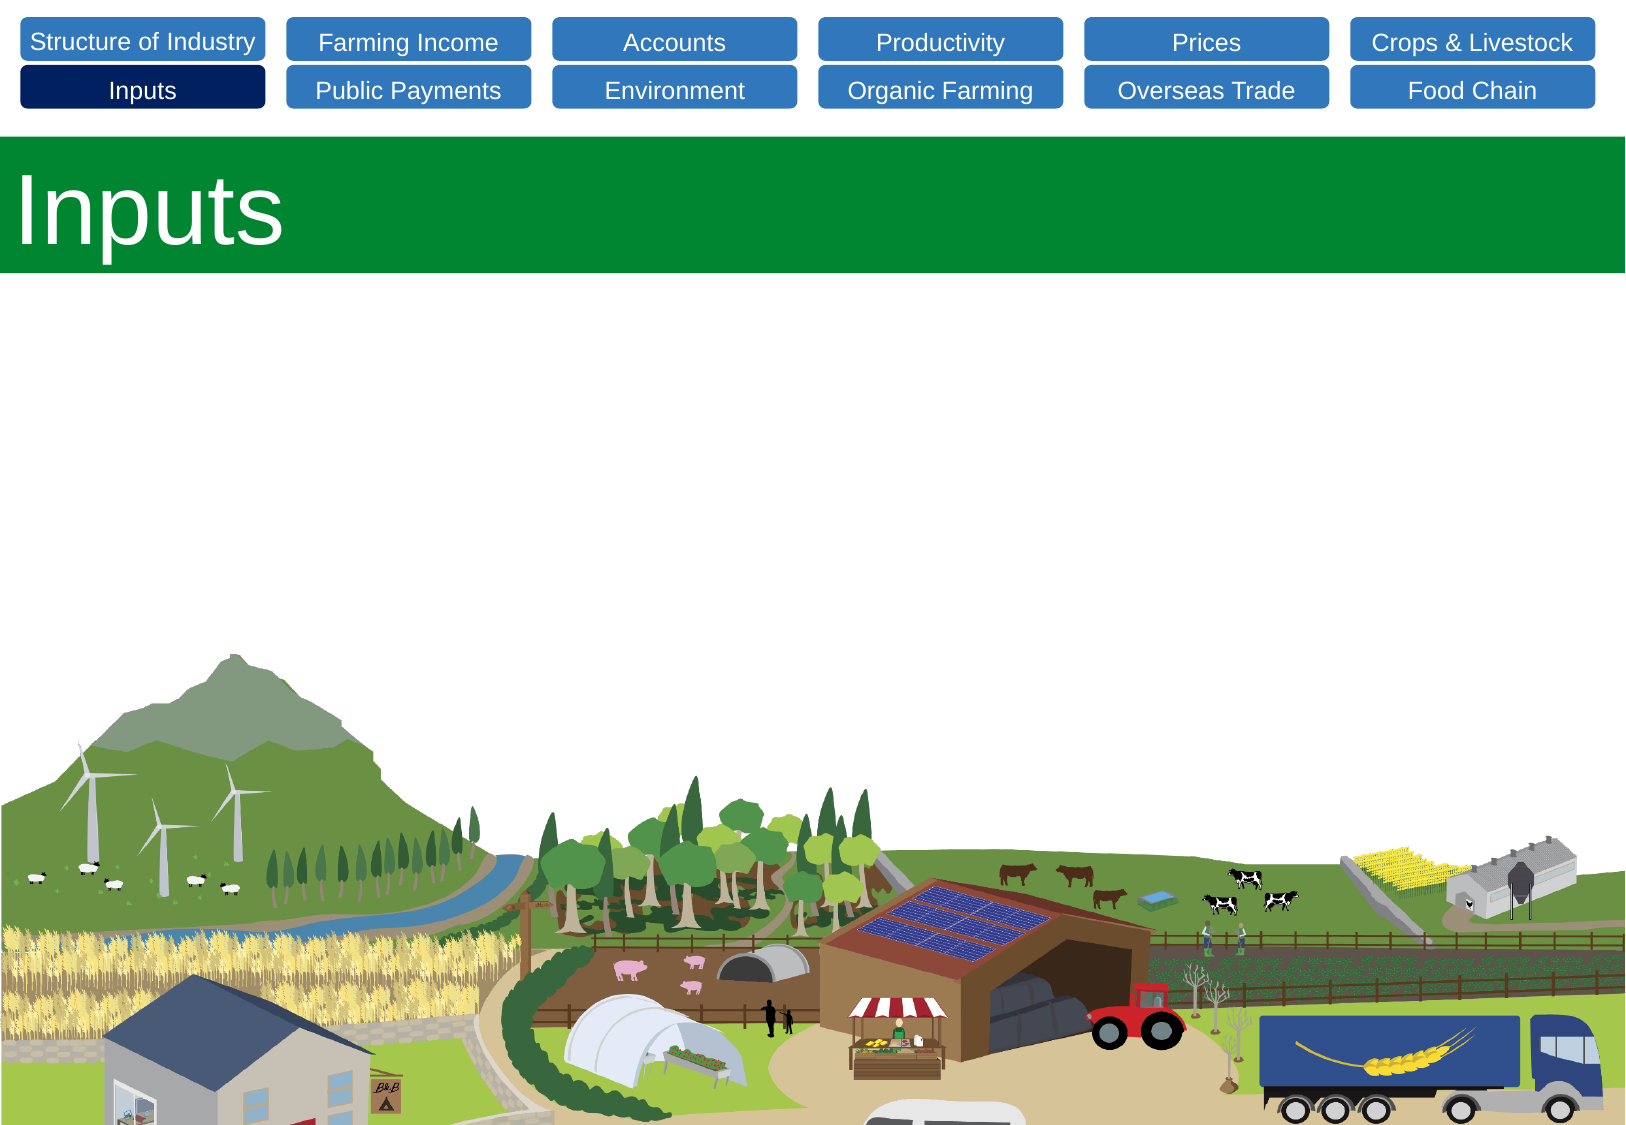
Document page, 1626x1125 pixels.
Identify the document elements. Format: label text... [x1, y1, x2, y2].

text_box Crops & Livestock [1350, 17, 1596, 61]
text_box Food Chain [1350, 64, 1596, 109]
text_box Inputs [20, 64, 266, 109]
text_box Structure of Industry [20, 17, 266, 61]
text_box Productivity [818, 17, 1064, 61]
picture [0, 654, 1625, 1125]
text_box Overseas Trade [1084, 64, 1330, 109]
text_box Organic Farming [818, 64, 1064, 109]
text_box Prices [1084, 17, 1330, 61]
text_box Accounts [552, 17, 798, 61]
text_box Farming Income [286, 17, 532, 61]
text_box Environment [552, 64, 798, 109]
text_box Inputs [0, 136, 1625, 274]
text_box Public Payments [286, 64, 532, 109]
